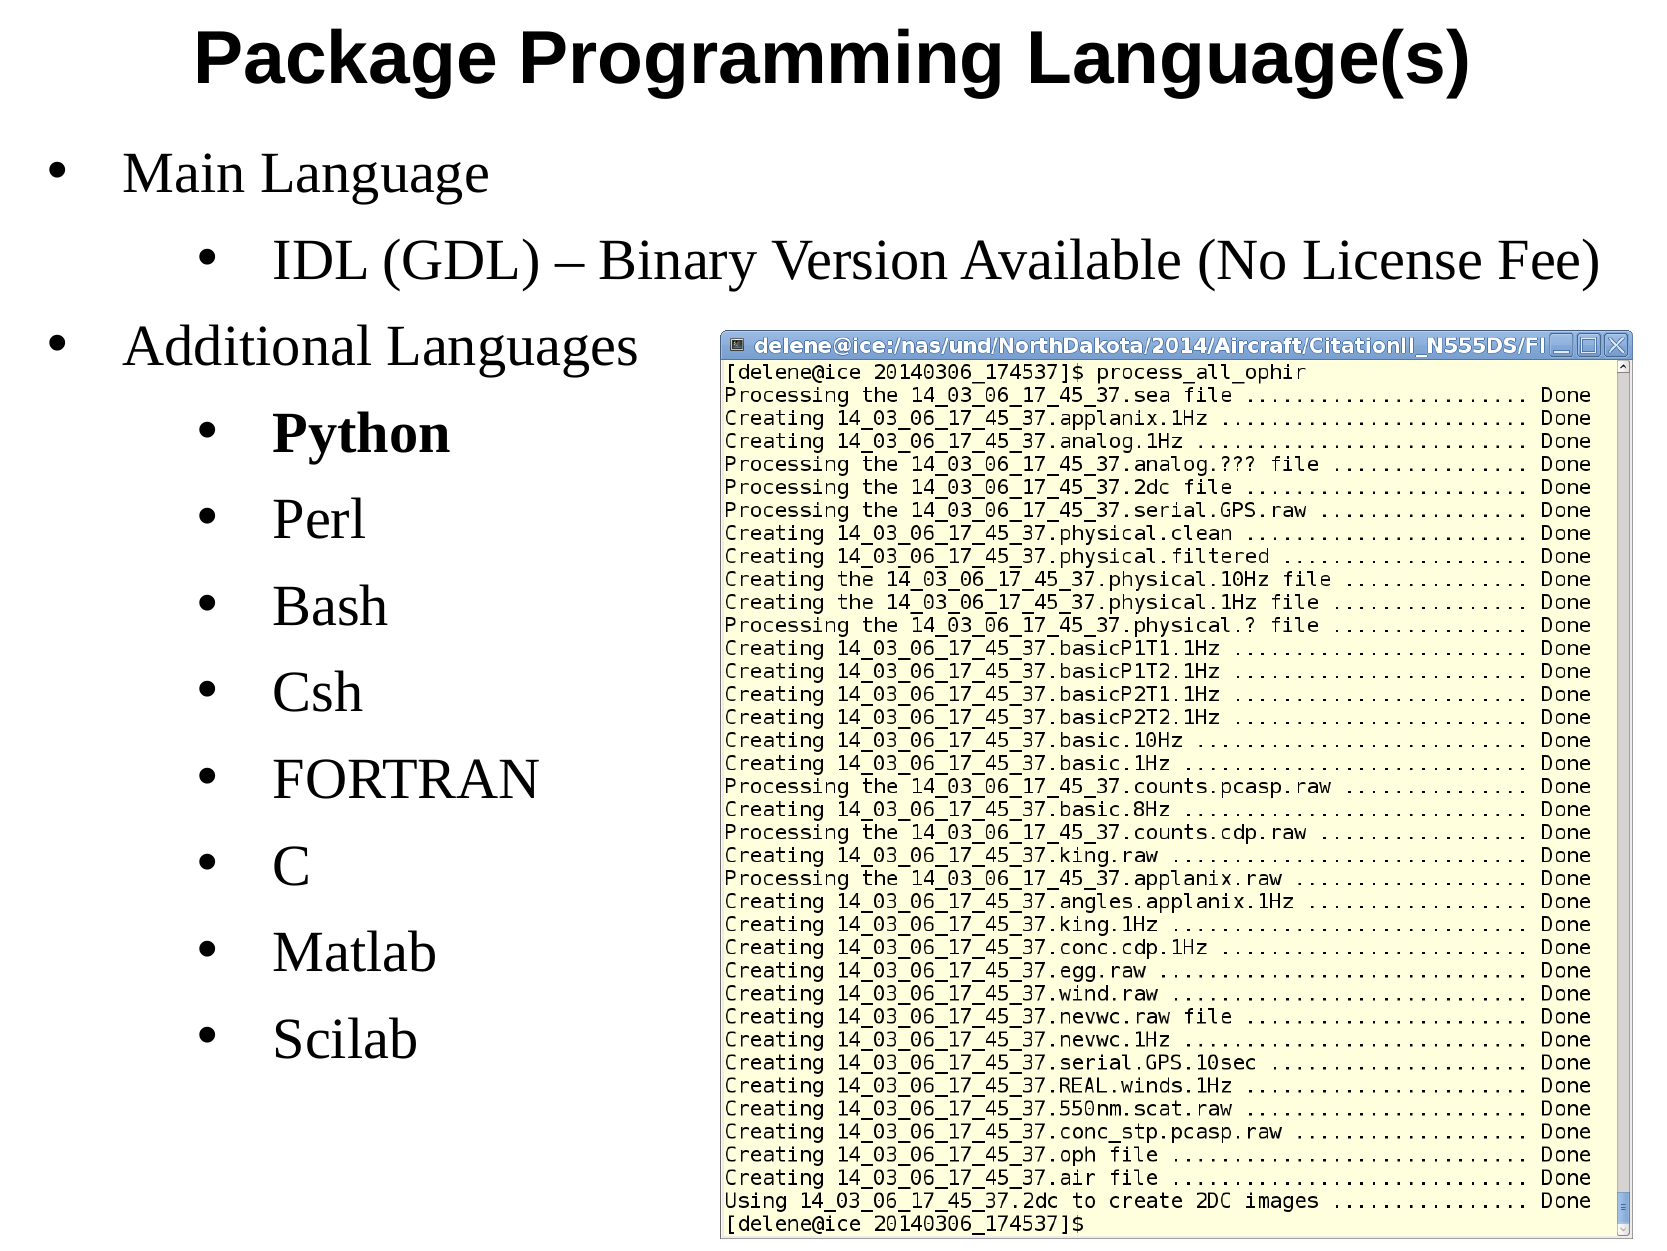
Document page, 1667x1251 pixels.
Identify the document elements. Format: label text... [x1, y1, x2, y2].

picture [720, 330, 1633, 1239]
text_box Package Programming Language(s) [0, 2, 1667, 106]
list Main Language IDL (GDL) – Binary Version Available (No License Fee) Additional Languages Python Perl Bash Csh FORTRAN C Matlab Scilab [32, 126, 1637, 1222]
